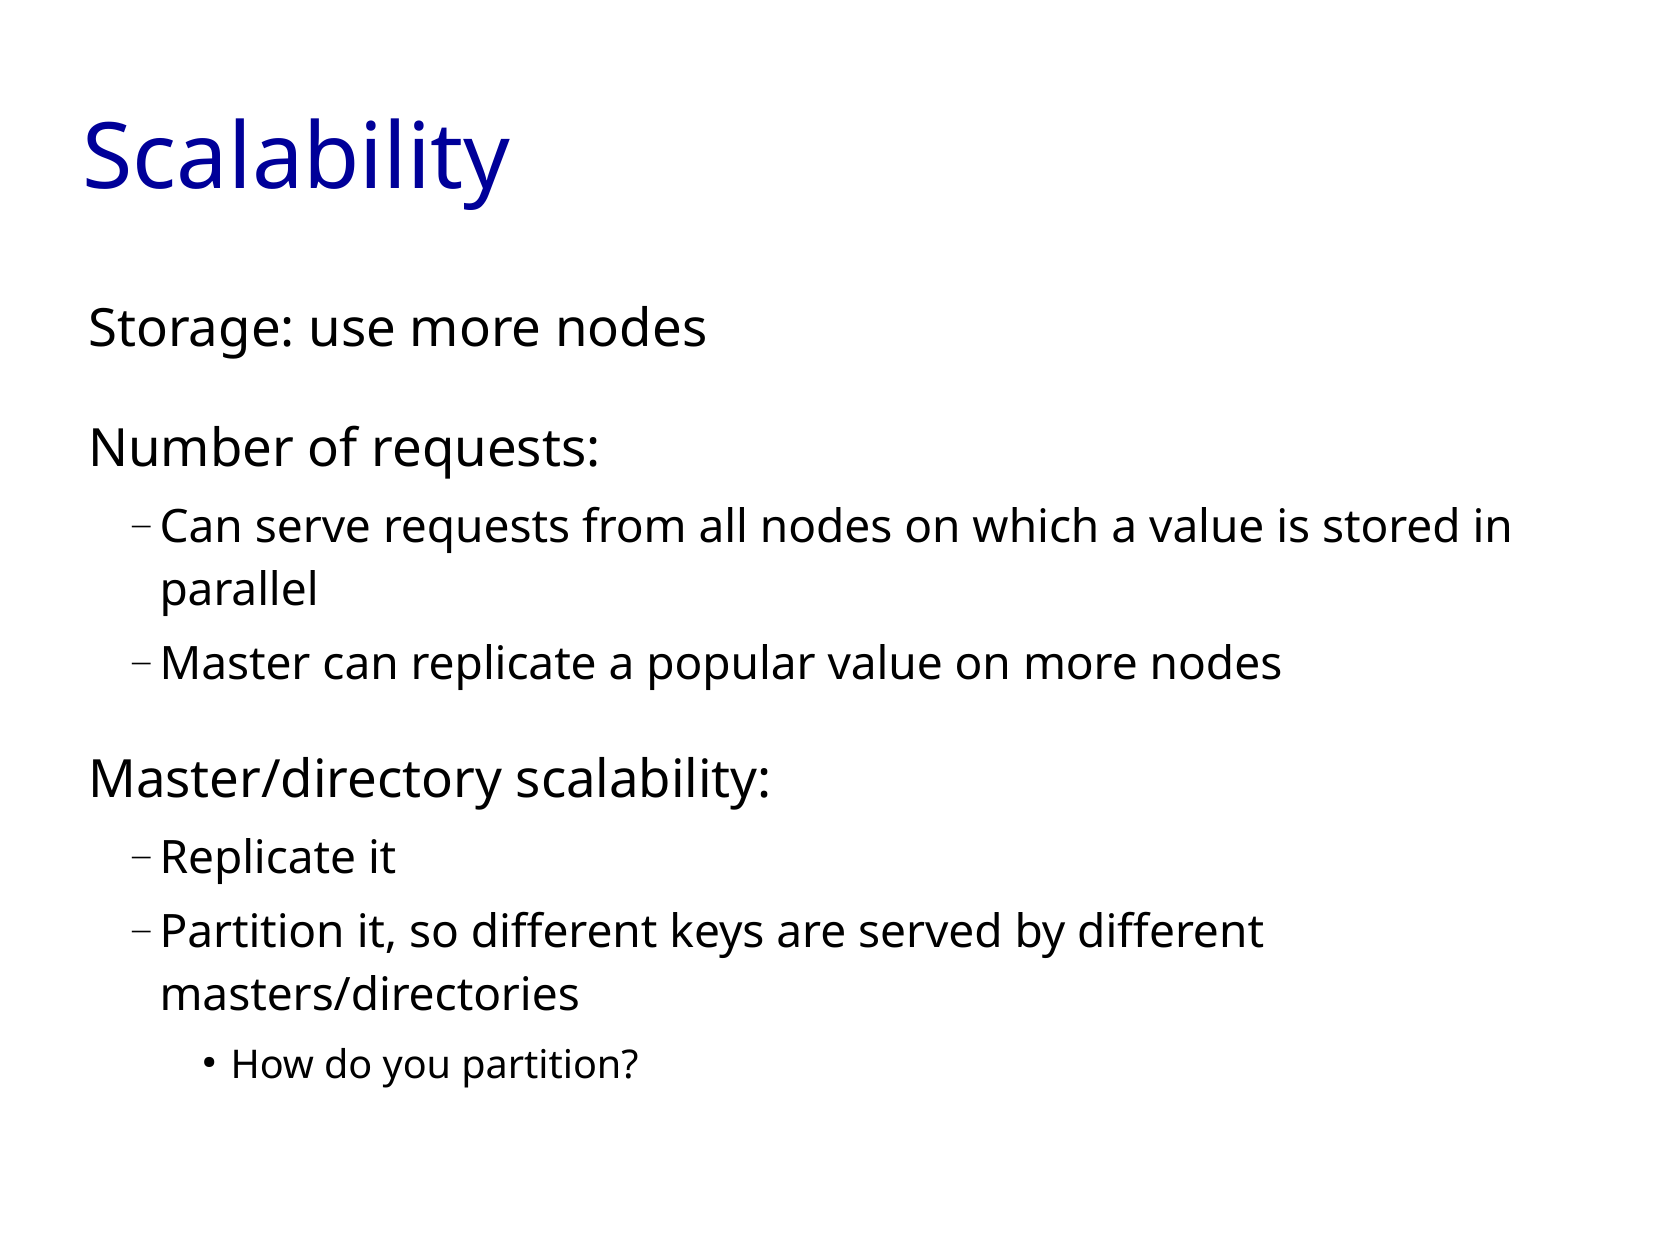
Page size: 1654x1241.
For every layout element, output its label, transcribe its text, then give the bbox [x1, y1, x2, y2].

title Scalability [82, 49, 1571, 257]
list Storage: use more nodes Number of requests: Can serve requests from all nodes on which a value is stored in parallel Master can replicate a popular value on more nodes Master/directory scalability: Replicate it Partition it, so different keys are served by different masters/directories How do you partition? [60, 290, 1571, 1096]
